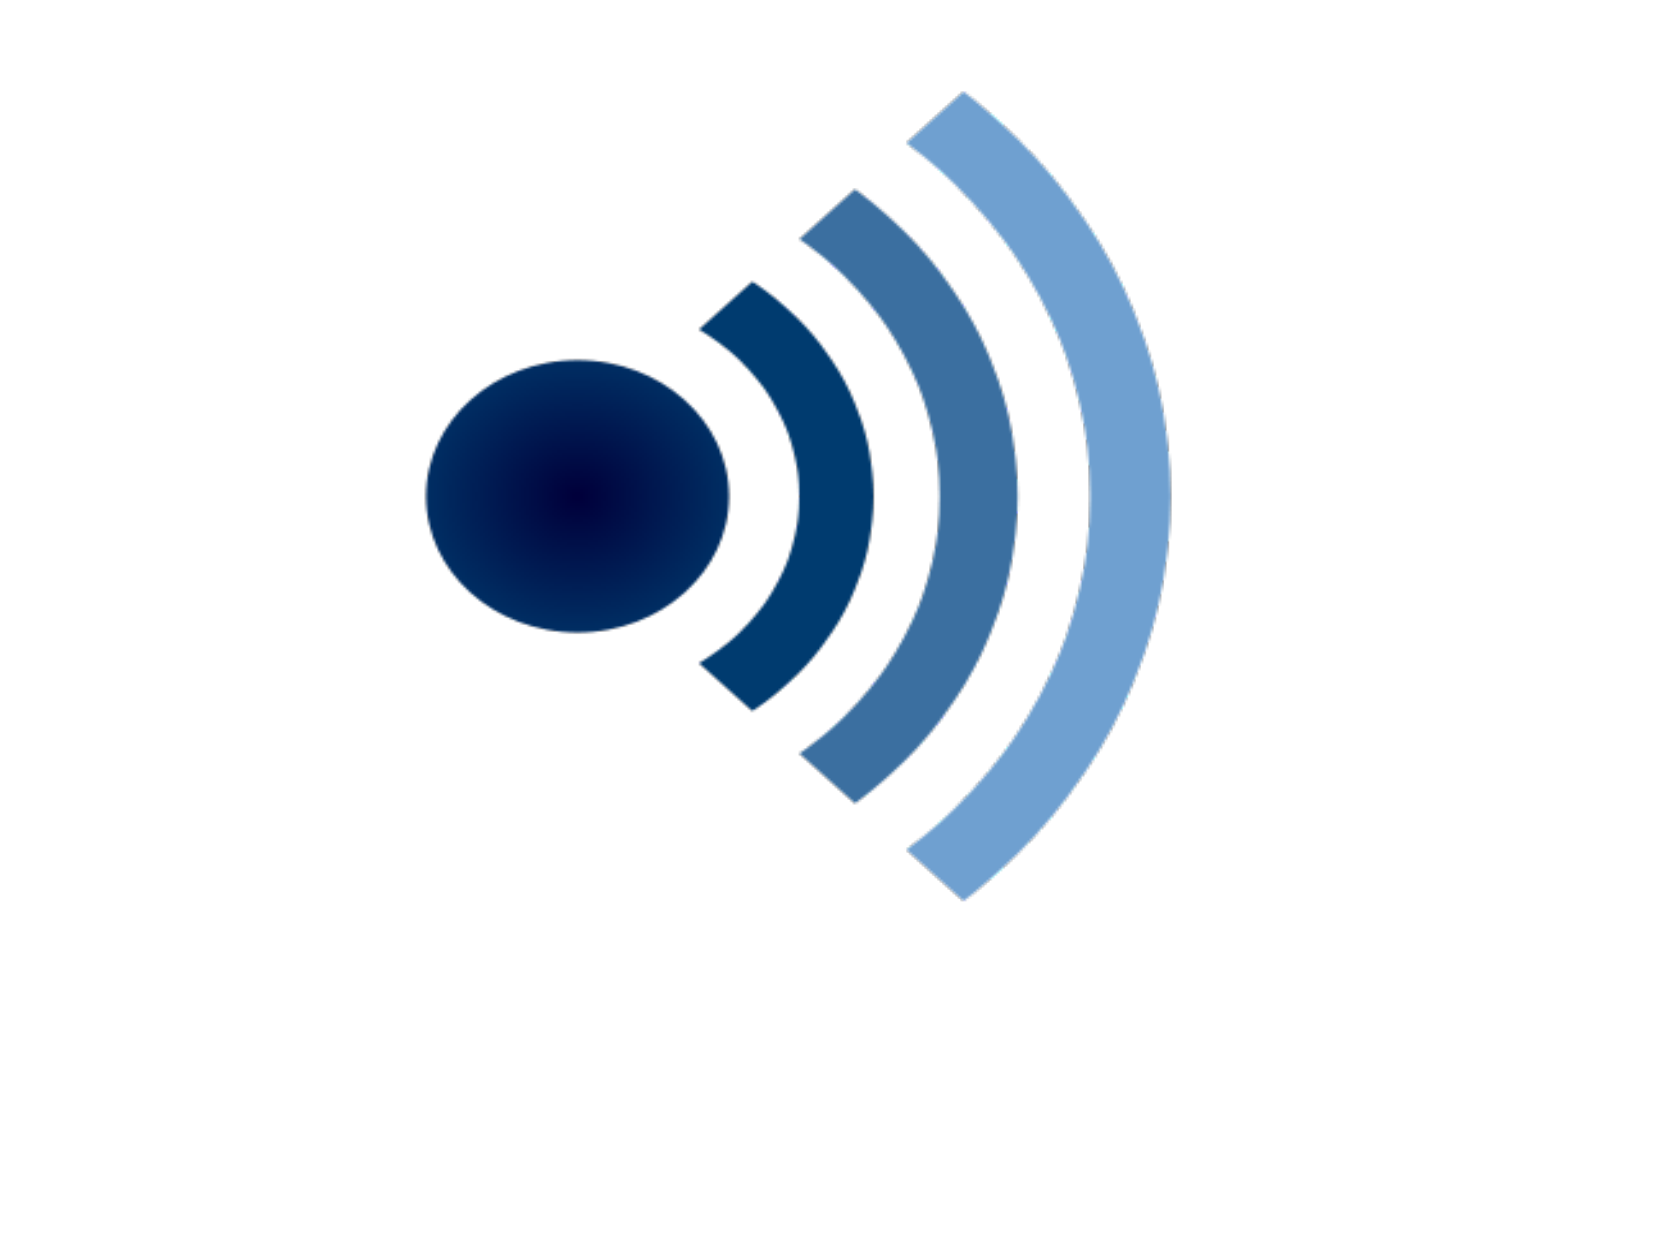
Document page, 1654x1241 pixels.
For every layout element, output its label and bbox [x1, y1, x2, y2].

picture [413, 88, 1182, 906]
